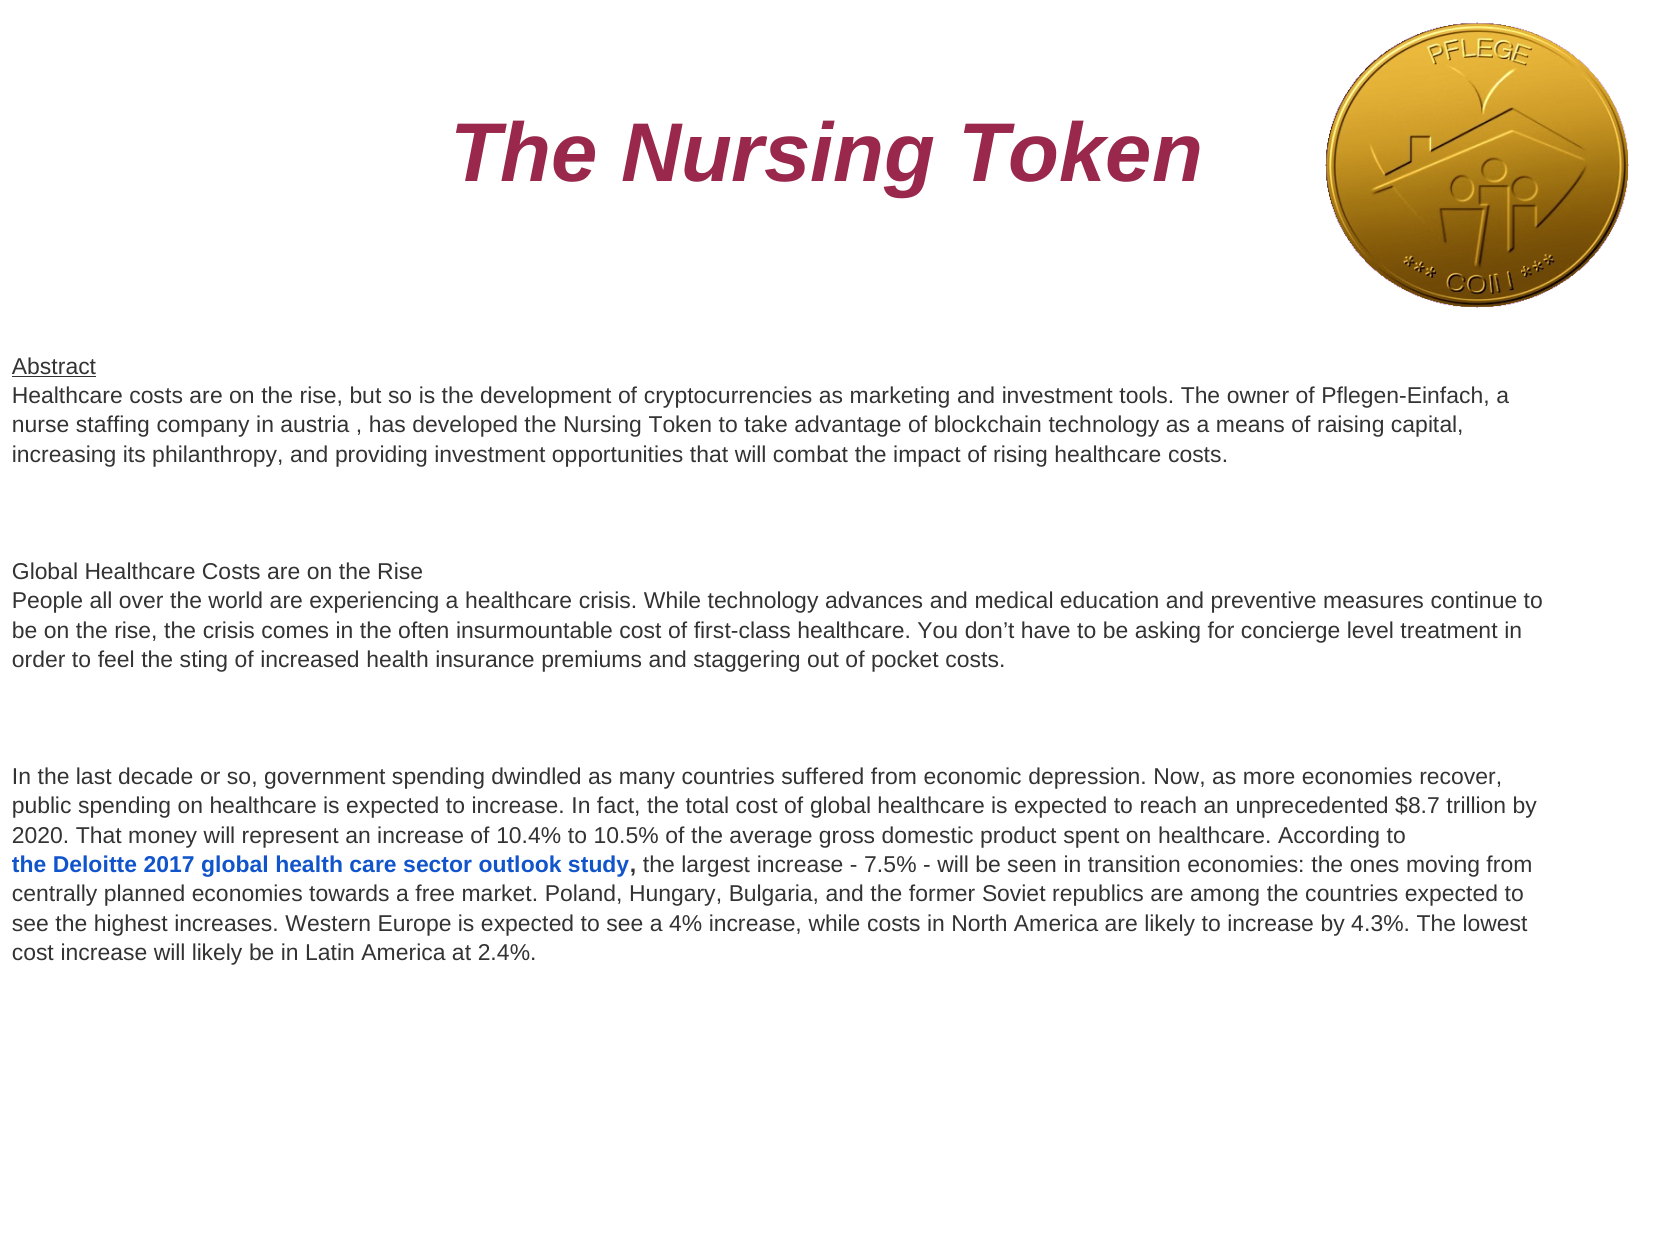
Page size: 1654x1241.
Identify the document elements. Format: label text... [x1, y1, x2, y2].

title The Nursing Token [82, 49, 1571, 257]
picture [1311, 9, 1644, 322]
list Abstract Healthcare costs are on the rise, but so is the development of cryptocurrencies as marketing and investment tools. The owner of Pflegen-Einfach, a nurse staffing company in austria , has developed the Nursing Token to take advantage of blockchain technology as a means of raising capital, increasing its philanthropy, and providing investment opportunities that will combat the impact of rising healthcare costs. Global Healthcare Costs are on the Rise People all over the world are experiencing a healthcare crisis. While technology advances and medical education and preventive measures continue to be on the rise, the crisis comes in the often insurmountable cost of first-class healthcare. You don’t have to be asking for concierge level treatment in order to feel the sting of increased health insurance premiums and staggering out of pocket costs. In the last decade or so, government spending dwindled as many countries suffered from economic depression. Now, as more economies recover, public spending on healthcare is expected to increase. In fact, the total cost of global healthcare is expected to reach an unprecedented $8.7 trillion by 2020. That money will represent an increase of 10.4% to 10.5% of the average gross domestic product spent on healthcare. According to the Deloitte 2017 global health care sector outlook study, the largest increase - 7.5% - will be seen in transition economies: the ones moving from centrally planned economies towards a free market. Poland, Hungary, Bulgaria, and the former Soviet republics are among the countries expected to see the highest increases. Western Europe is expected to see a 4% increase, while costs in North America are likely to increase by 4.3%. The lowest cost increase will likely be in Latin America at 2.4%. [11, 265, 1560, 1241]
